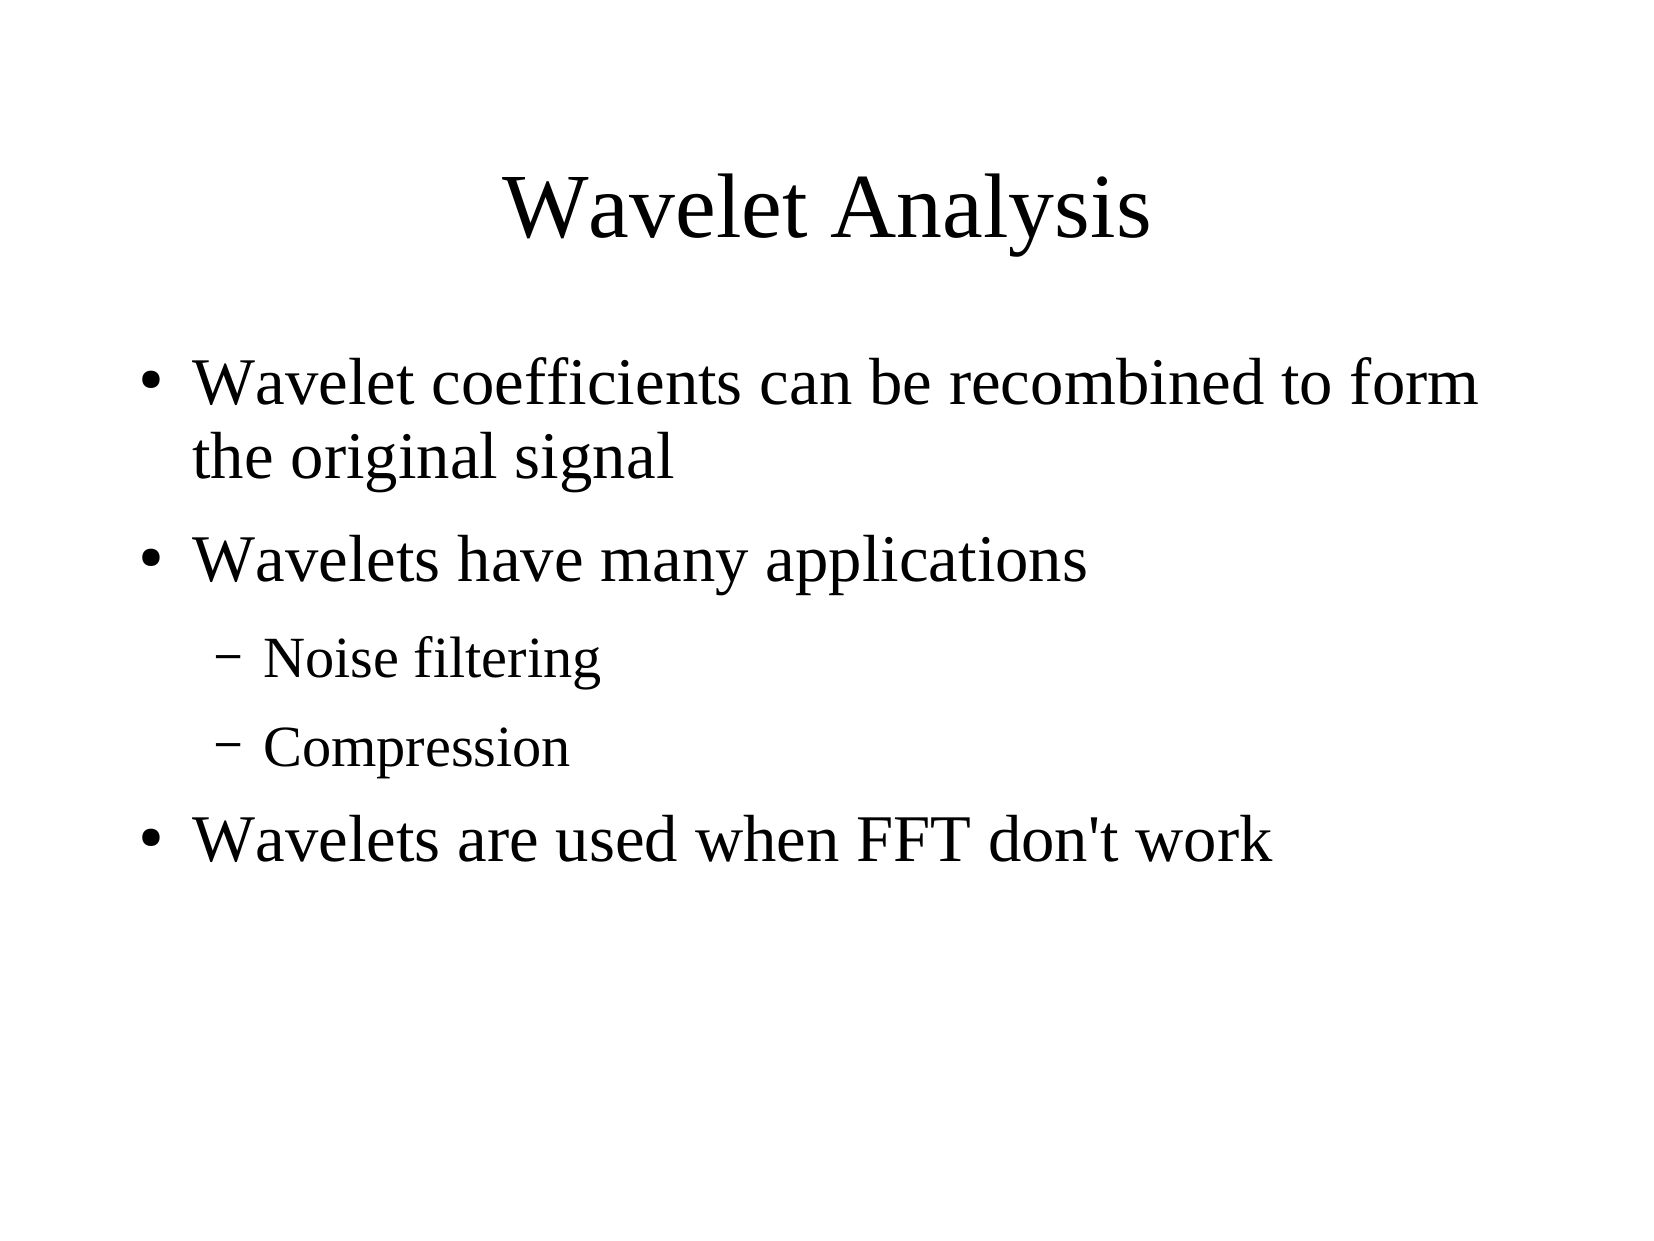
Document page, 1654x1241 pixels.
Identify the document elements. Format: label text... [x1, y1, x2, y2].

list Wavelet coefficients can be recombined to form the original signal Wavelets have many applications Noise filtering Compression Wavelets are used when FFT don't work [121, 344, 1534, 1127]
title Wavelet Analysis [121, 102, 1534, 311]
